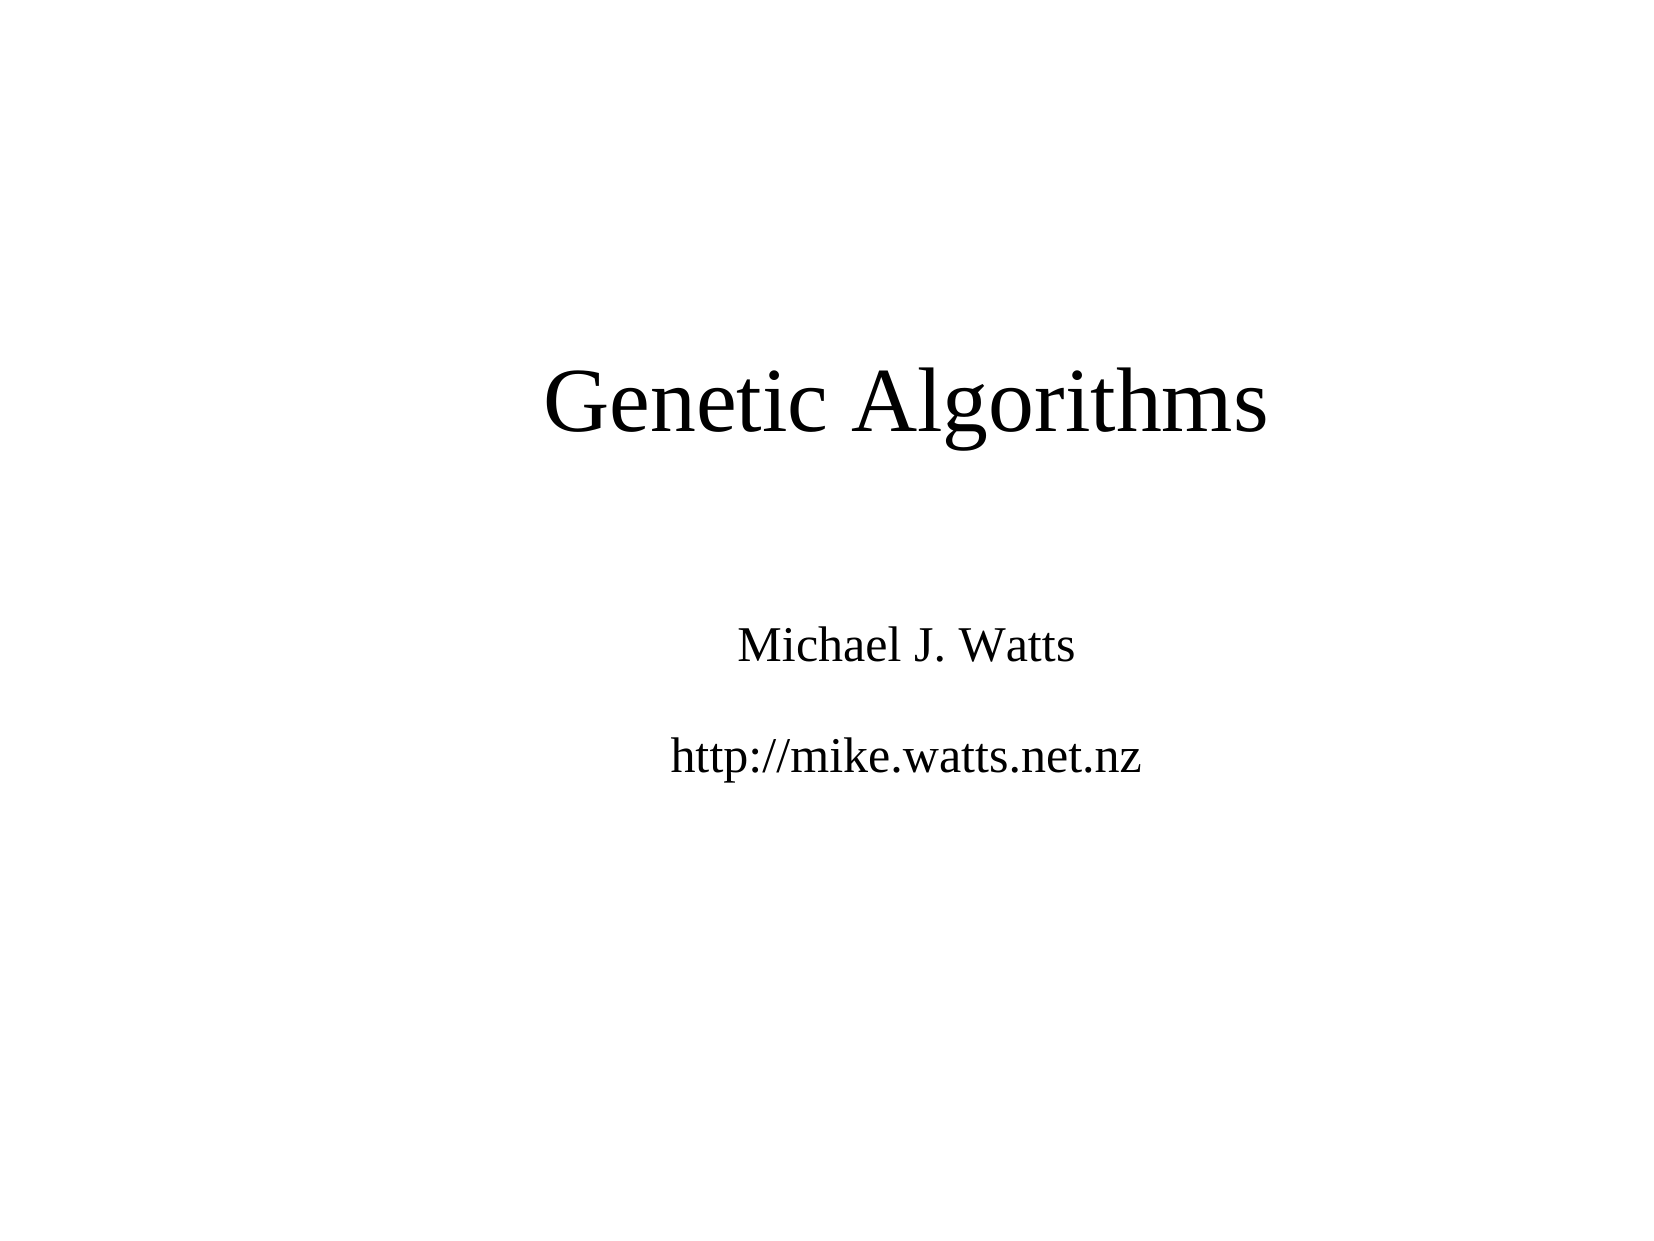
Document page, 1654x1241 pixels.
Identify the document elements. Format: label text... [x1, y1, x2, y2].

text_box Genetic Algorithms Michael J. Watts http://mike.watts.net.nz [380, 349, 1433, 962]
